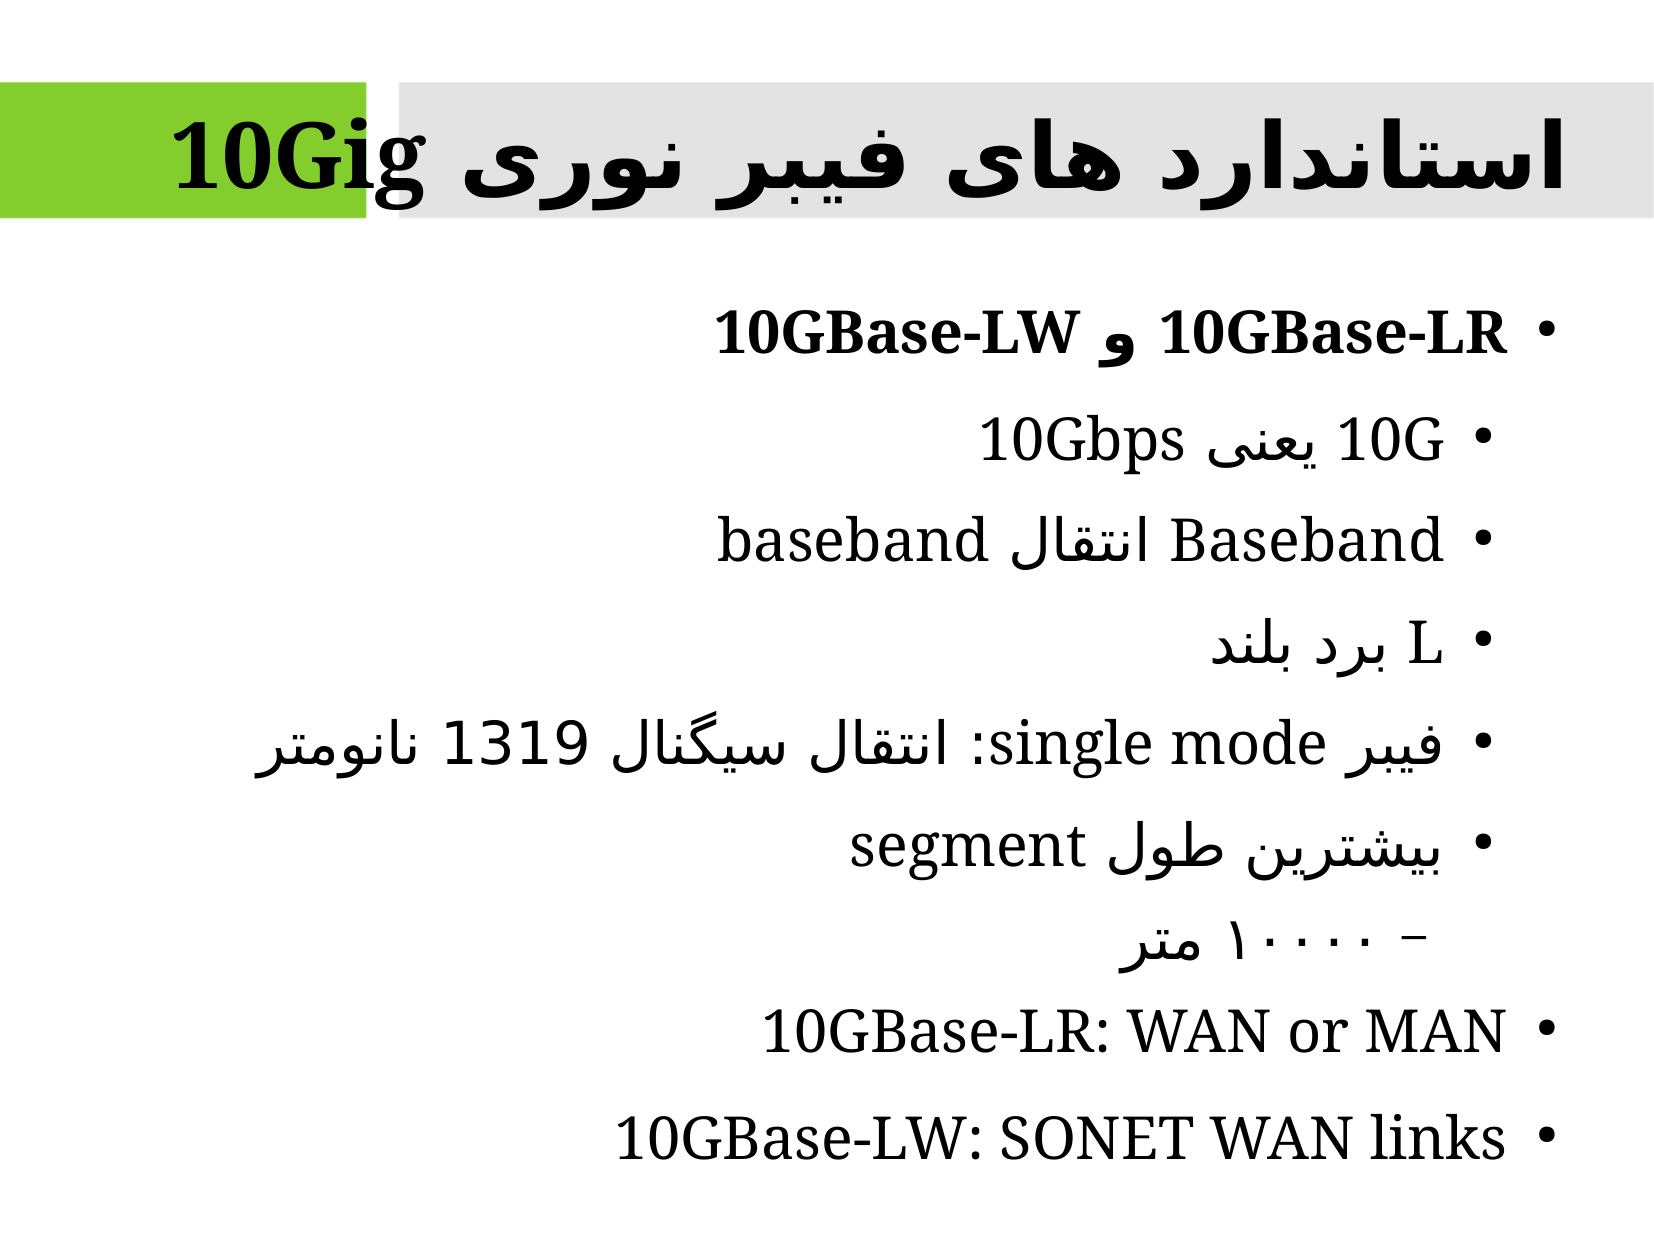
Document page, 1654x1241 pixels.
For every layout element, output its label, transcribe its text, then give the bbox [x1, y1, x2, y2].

list 10GBase-LR و 10GBase-LW 10G یعنی 10Gbps Baseband انتقال baseband L برد بلند فیبر single mode: انتقال سیگنال 1319 نانومتر بیشترین طول segment ۱۰۰۰۰ متر 10GBase-LR: WAN or MAN 10GBase-LW: SONET WAN links [82, 290, 1571, 1182]
title استاندارد های فیبر نوری 10Gig [82, 49, 1571, 257]
picture [0, 0, 1654, 1241]
